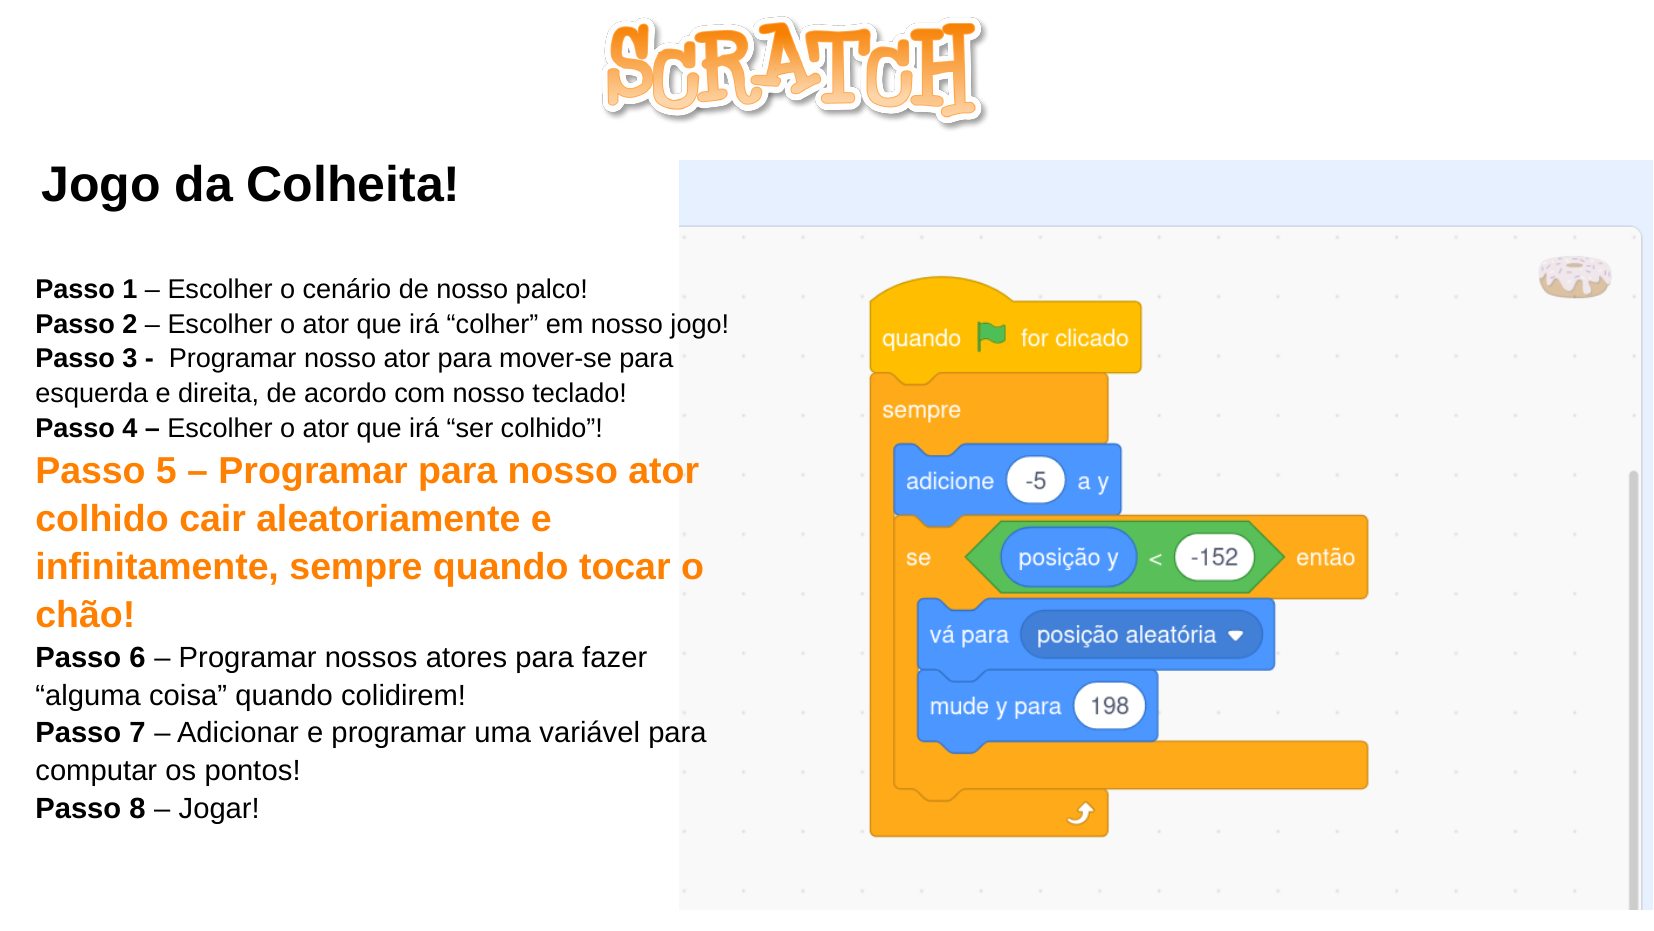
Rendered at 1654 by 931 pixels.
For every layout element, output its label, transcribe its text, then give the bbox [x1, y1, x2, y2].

title Jogo da Colheita! [41, 106, 497, 234]
picture [590, 3, 1004, 143]
title Passo 1 – Escolher o cenário de nosso palco! Passo 2 – Escolher o ator que irá “colher” em nosso jogo! Passo 3 - Programar nosso ator para mover-se para esquerda e direita, de acordo com nosso teclado! Passo 4 – Escolher o ator que irá “ser colhido”! Passo 5 – Programar para nosso ator colhido cair aleatoriamente e infinitamente, sempre quando tocar o chão! Passo 6 – Programar nossos atores para fazer “alguma coisa” quando colidirem! Passo 7 – Adicionar e programar uma variável para computar os pontos! Passo 8 – Jogar! [35, 234, 739, 859]
picture [679, 160, 1653, 910]
